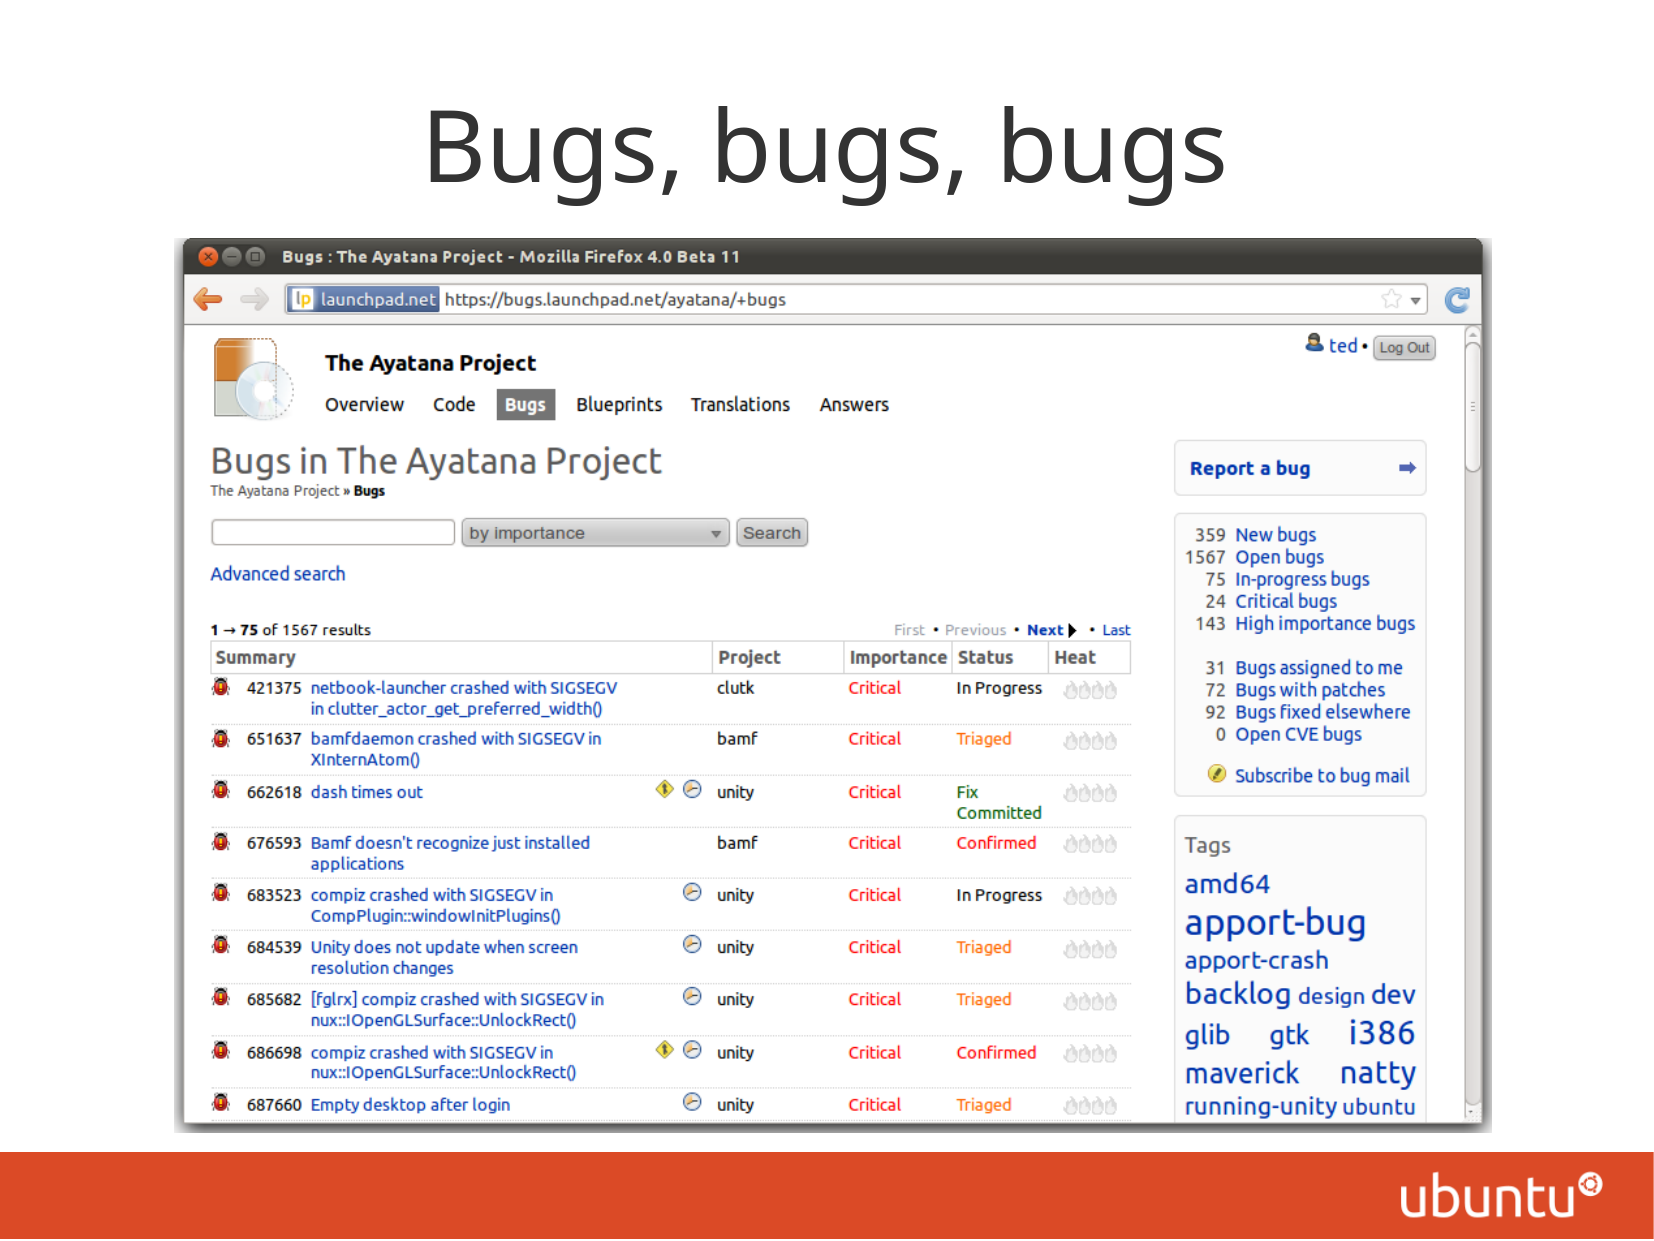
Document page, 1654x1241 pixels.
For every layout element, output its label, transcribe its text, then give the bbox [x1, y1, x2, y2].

title Bugs, bugs, bugs [56, 76, 1596, 224]
picture [0, 1152, 1654, 1239]
picture [174, 238, 1492, 1133]
